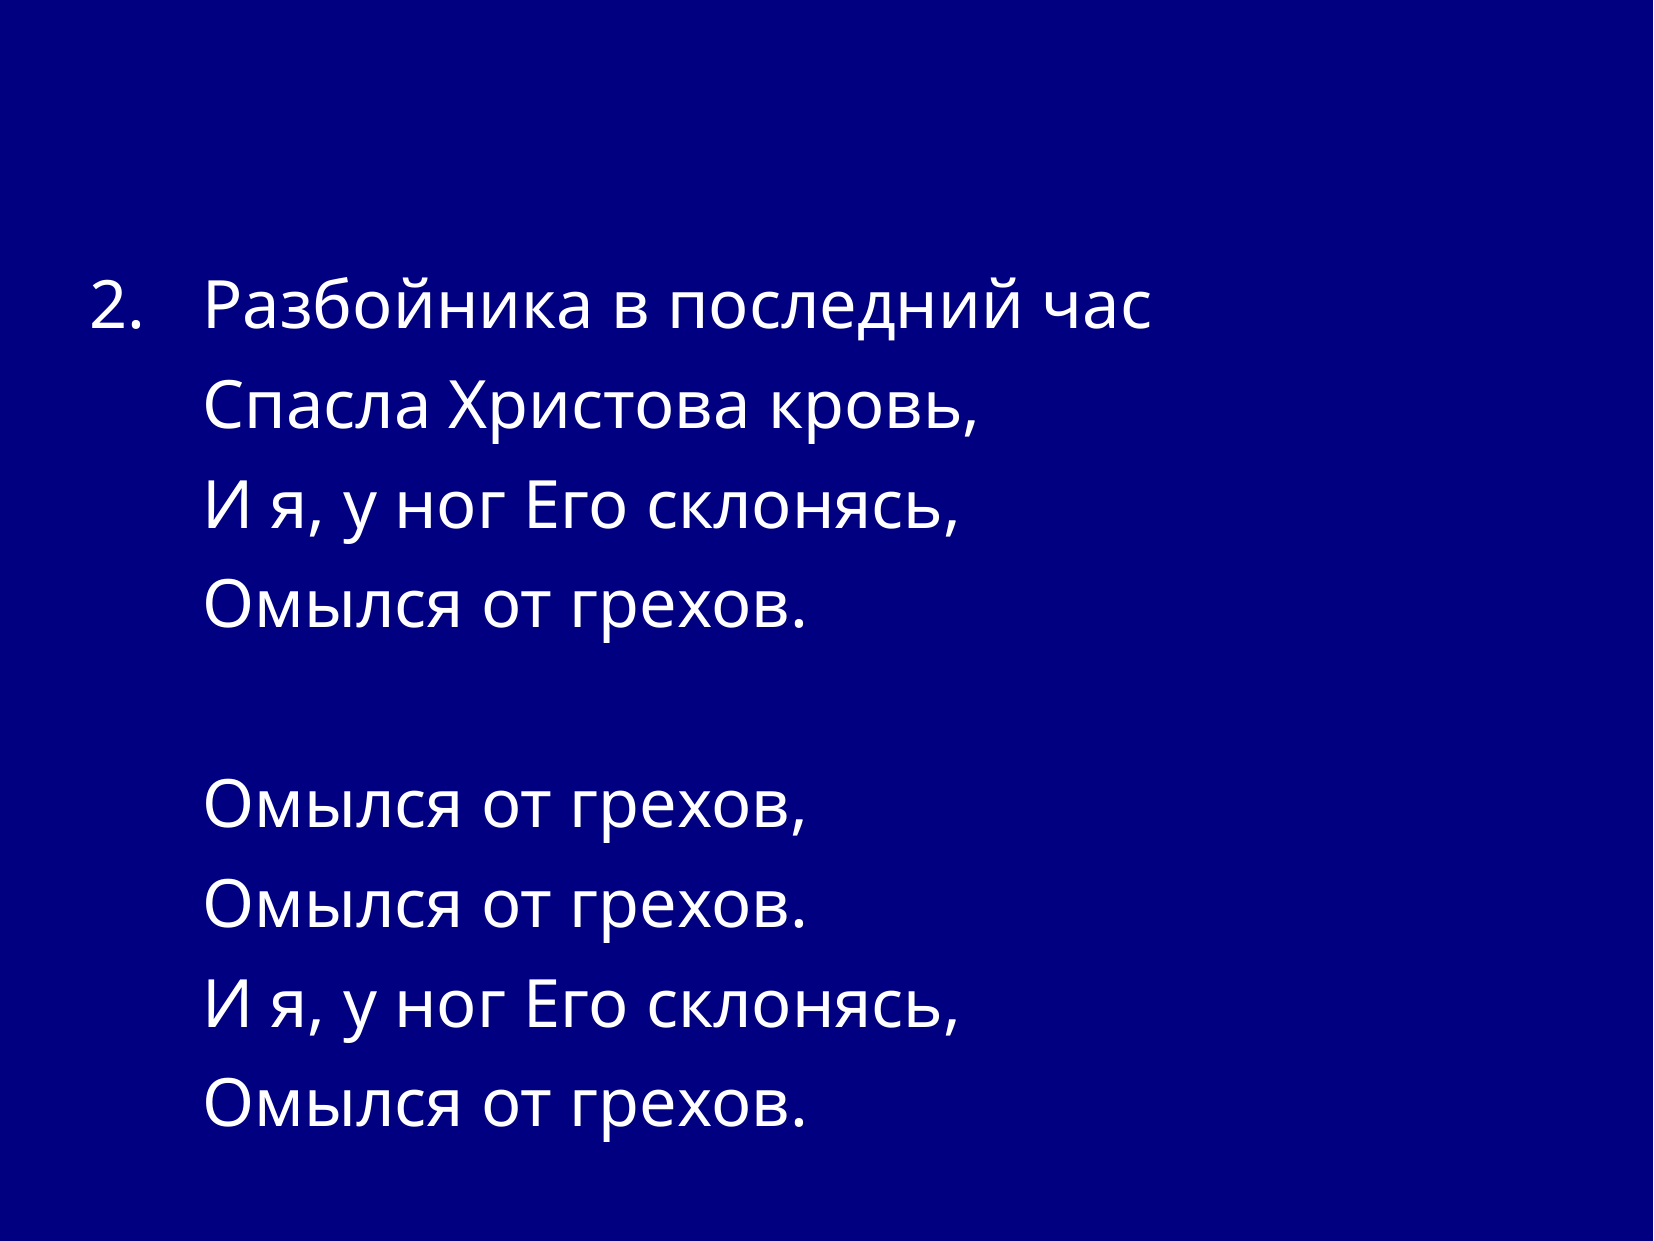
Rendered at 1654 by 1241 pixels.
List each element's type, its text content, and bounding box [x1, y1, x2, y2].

text_box 2. Разбойника в последний час Спасла Христова кровь, И я, у ног Его склонясь, Омылся от грехов. Омылся от грехов, Омылся от грехов. И я, у ног Его склонясь, Омылся от грехов. [75, 150, 1576, 1163]
